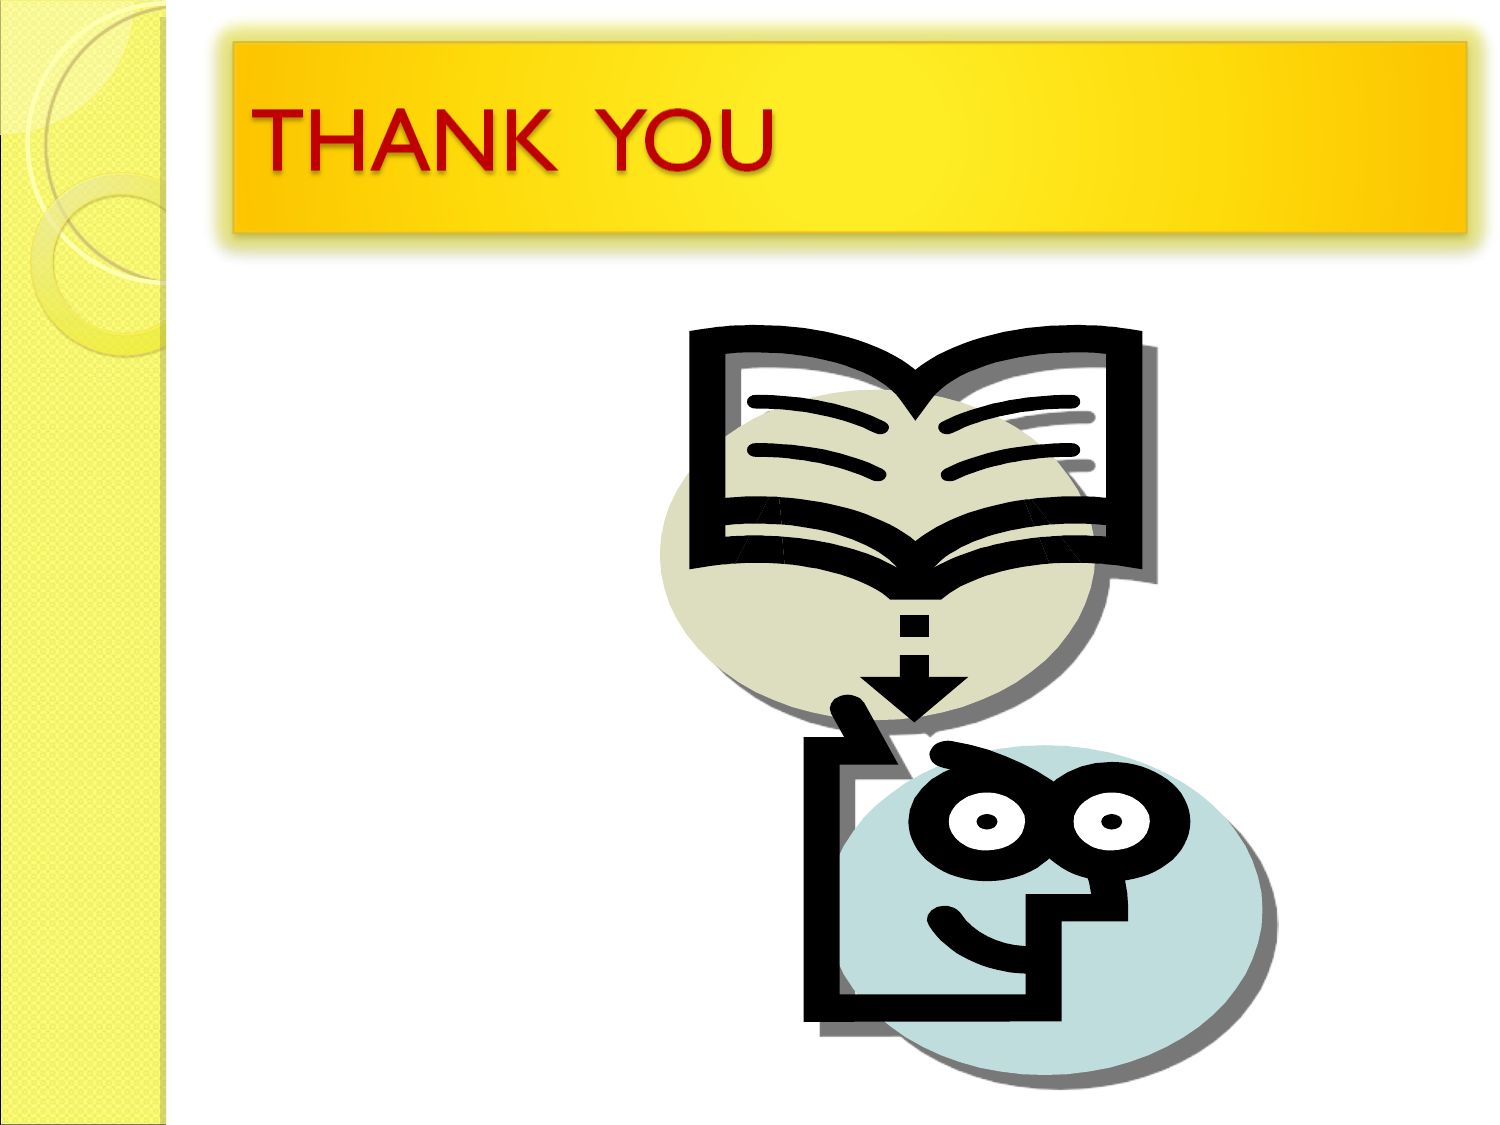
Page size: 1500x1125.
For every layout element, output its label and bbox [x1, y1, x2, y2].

picture [0, 11, 166, 1125]
text_box [177, 0, 1500, 289]
picture [136, 0, 166, 4]
picture [659, 324, 1263, 1075]
